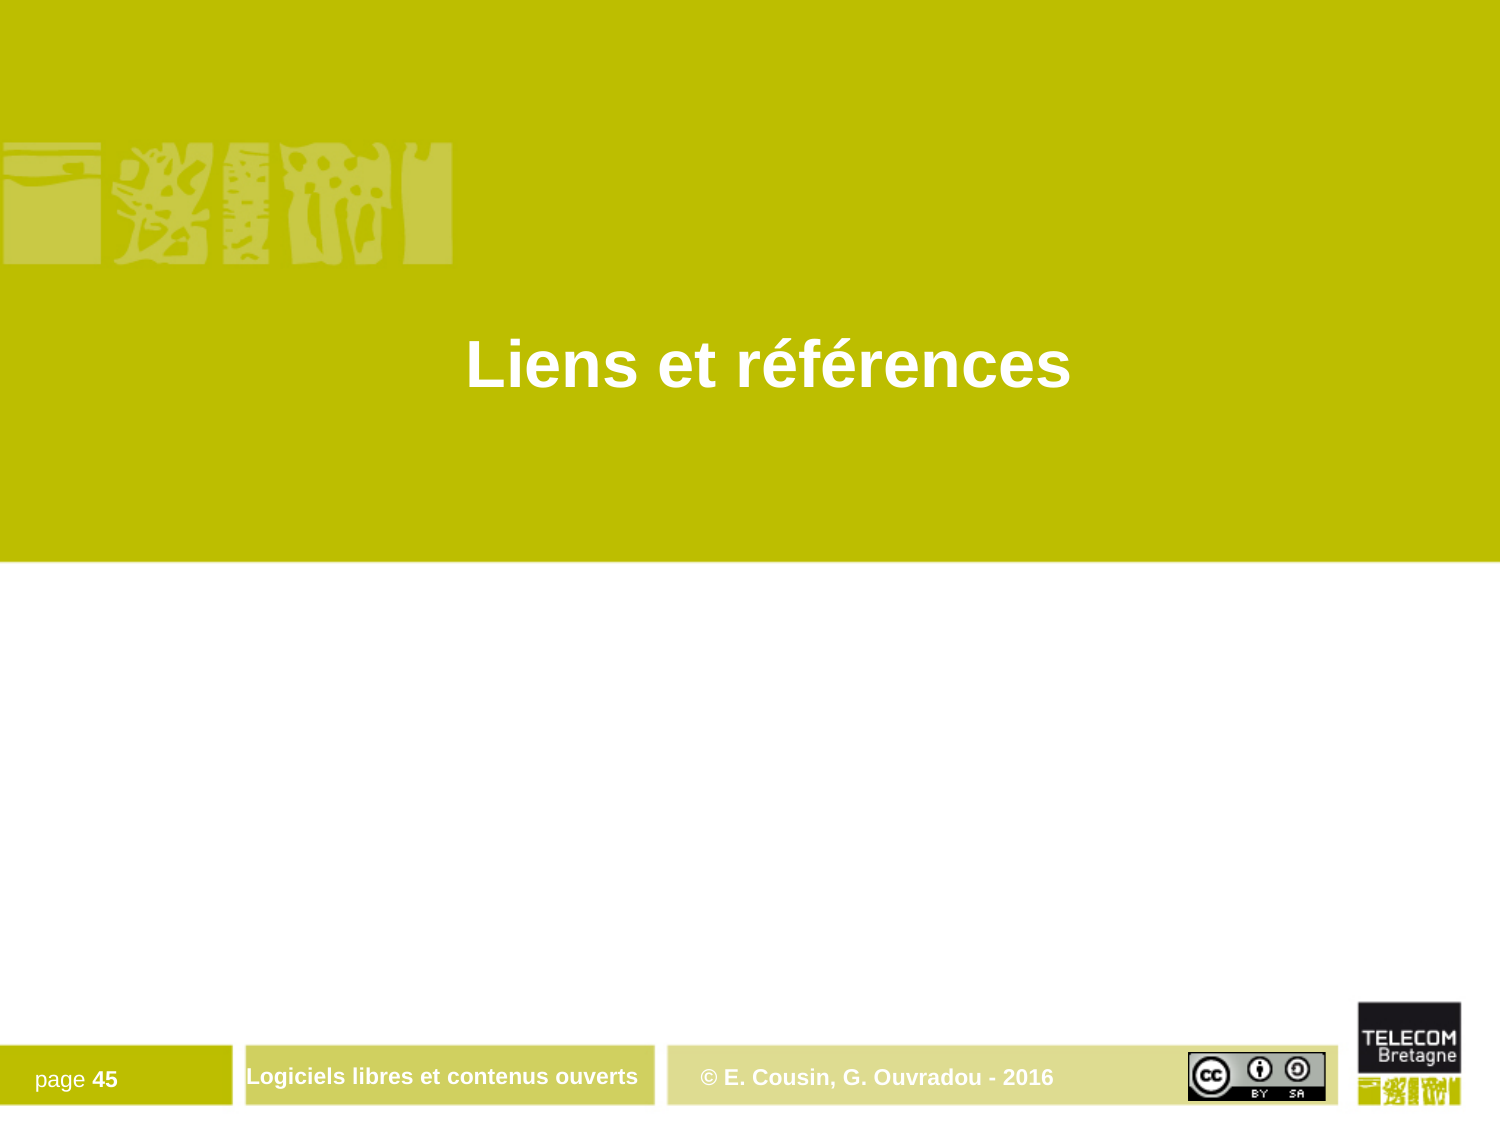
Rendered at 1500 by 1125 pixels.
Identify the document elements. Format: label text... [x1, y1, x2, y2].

picture [0, 0, 1500, 1125]
title Liens et références [465, 202, 1459, 526]
